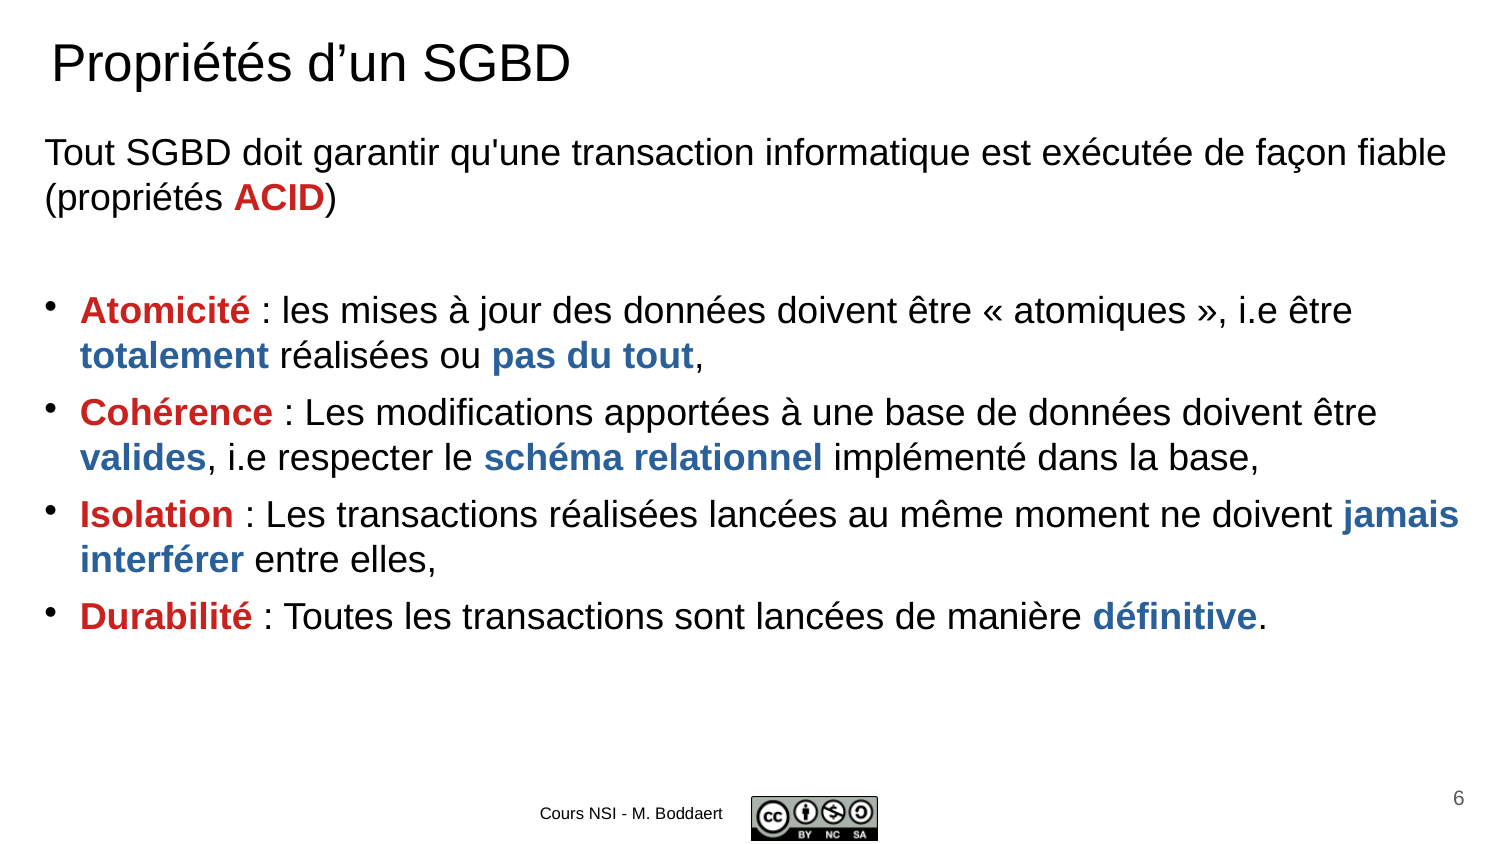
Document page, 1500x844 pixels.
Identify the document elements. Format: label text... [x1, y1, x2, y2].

slide_number <numéro> [1389, 764, 1480, 830]
text_box Tout SGBD doit garantir qu'une transaction informatique est exécutée de façon fiable (propriétés ACID) Atomicité : les mises à jour des données doivent être « atomiques », i.e être totalement réalisées ou pas du tout, Cohérence : Les modifications apportées à une base de données doivent être valides, i.e respecter le schéma relationnel implémenté dans la base, Isolation : Les transactions réalisées lancées au même moment ne doivent jamais interférer entre elles, Durabilité : Toutes les transactions sont lancées de manière définitive. [29, 120, 1477, 760]
title Propriétés d’un SGBD [51, 13, 1449, 108]
picture [751, 796, 878, 841]
